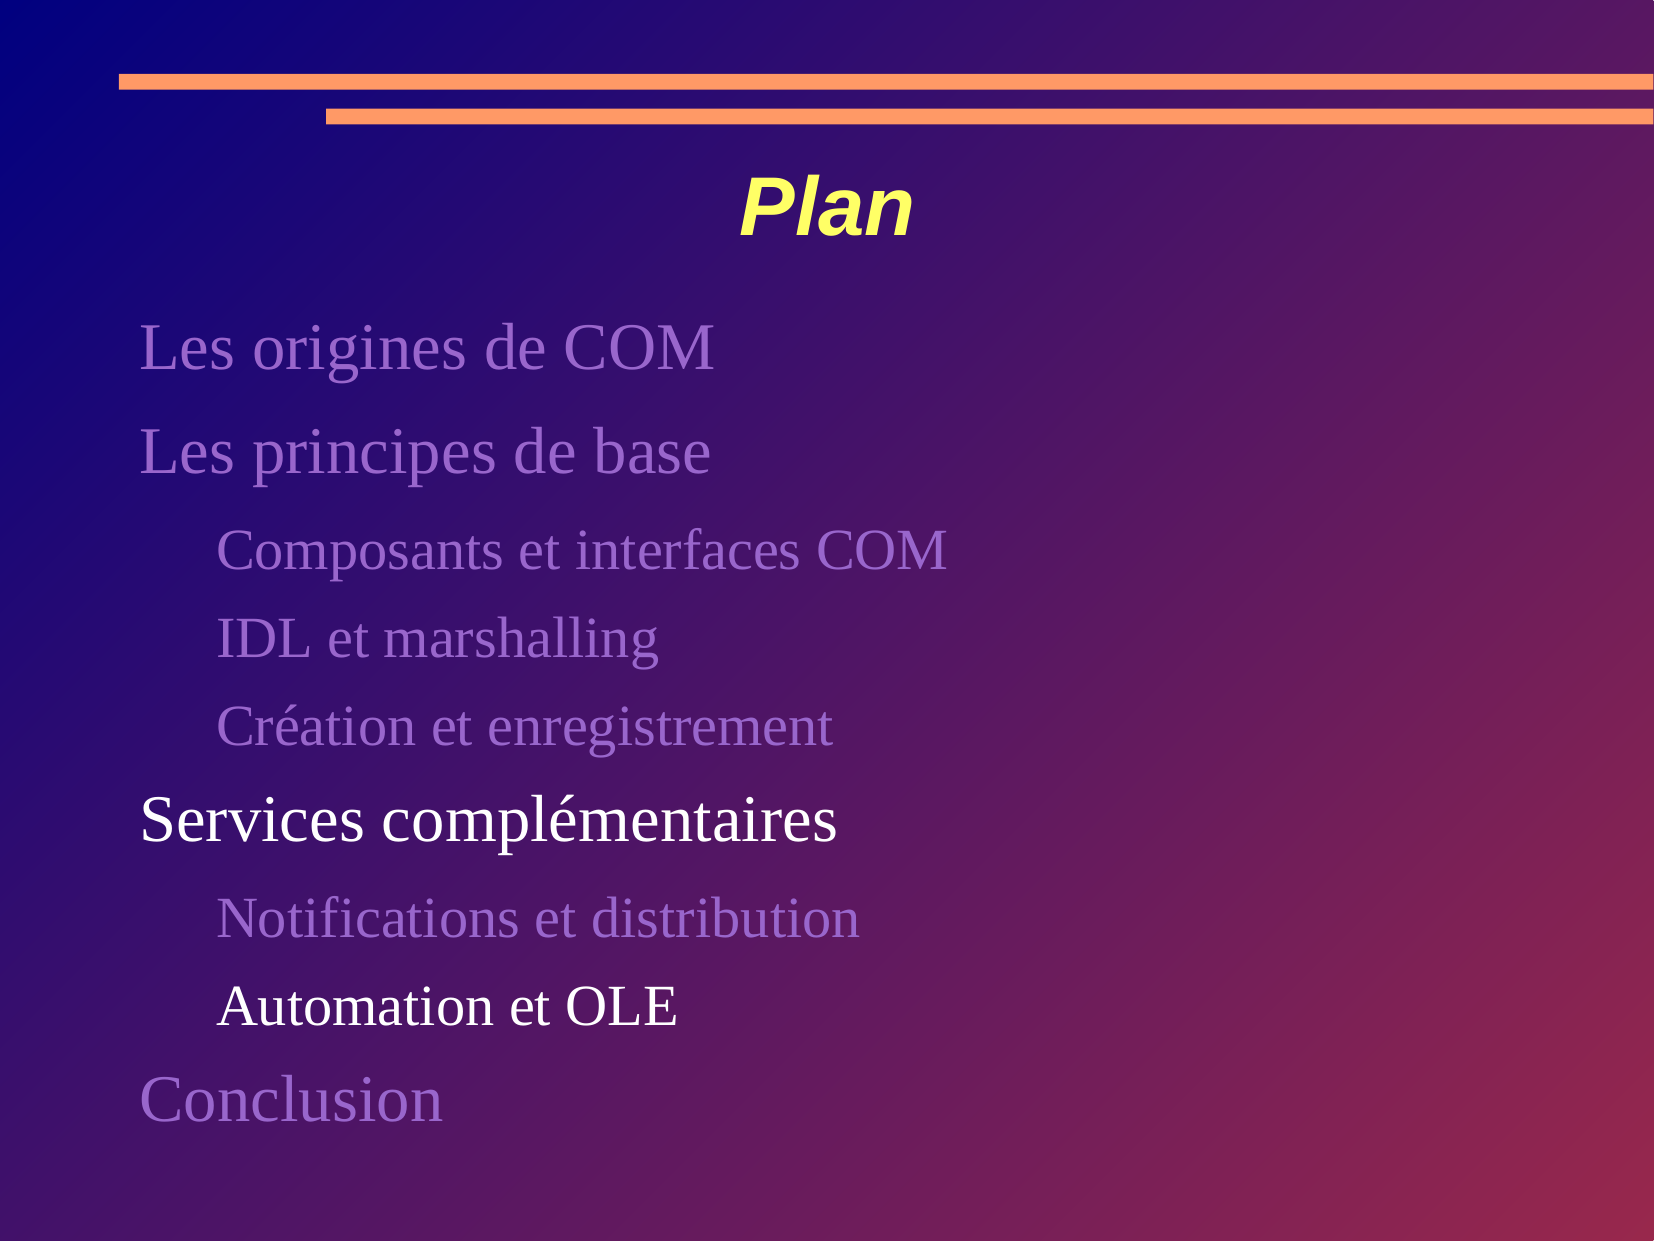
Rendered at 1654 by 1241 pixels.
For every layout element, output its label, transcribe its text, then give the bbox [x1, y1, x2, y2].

title Plan [121, 102, 1534, 310]
list Les origines de COM Les principes de base Composants et interfaces COM IDL et marshalling Création et enregistrement Services complémentaires Notifications et distribution Automation et OLE Conclusion [121, 310, 1534, 1136]
